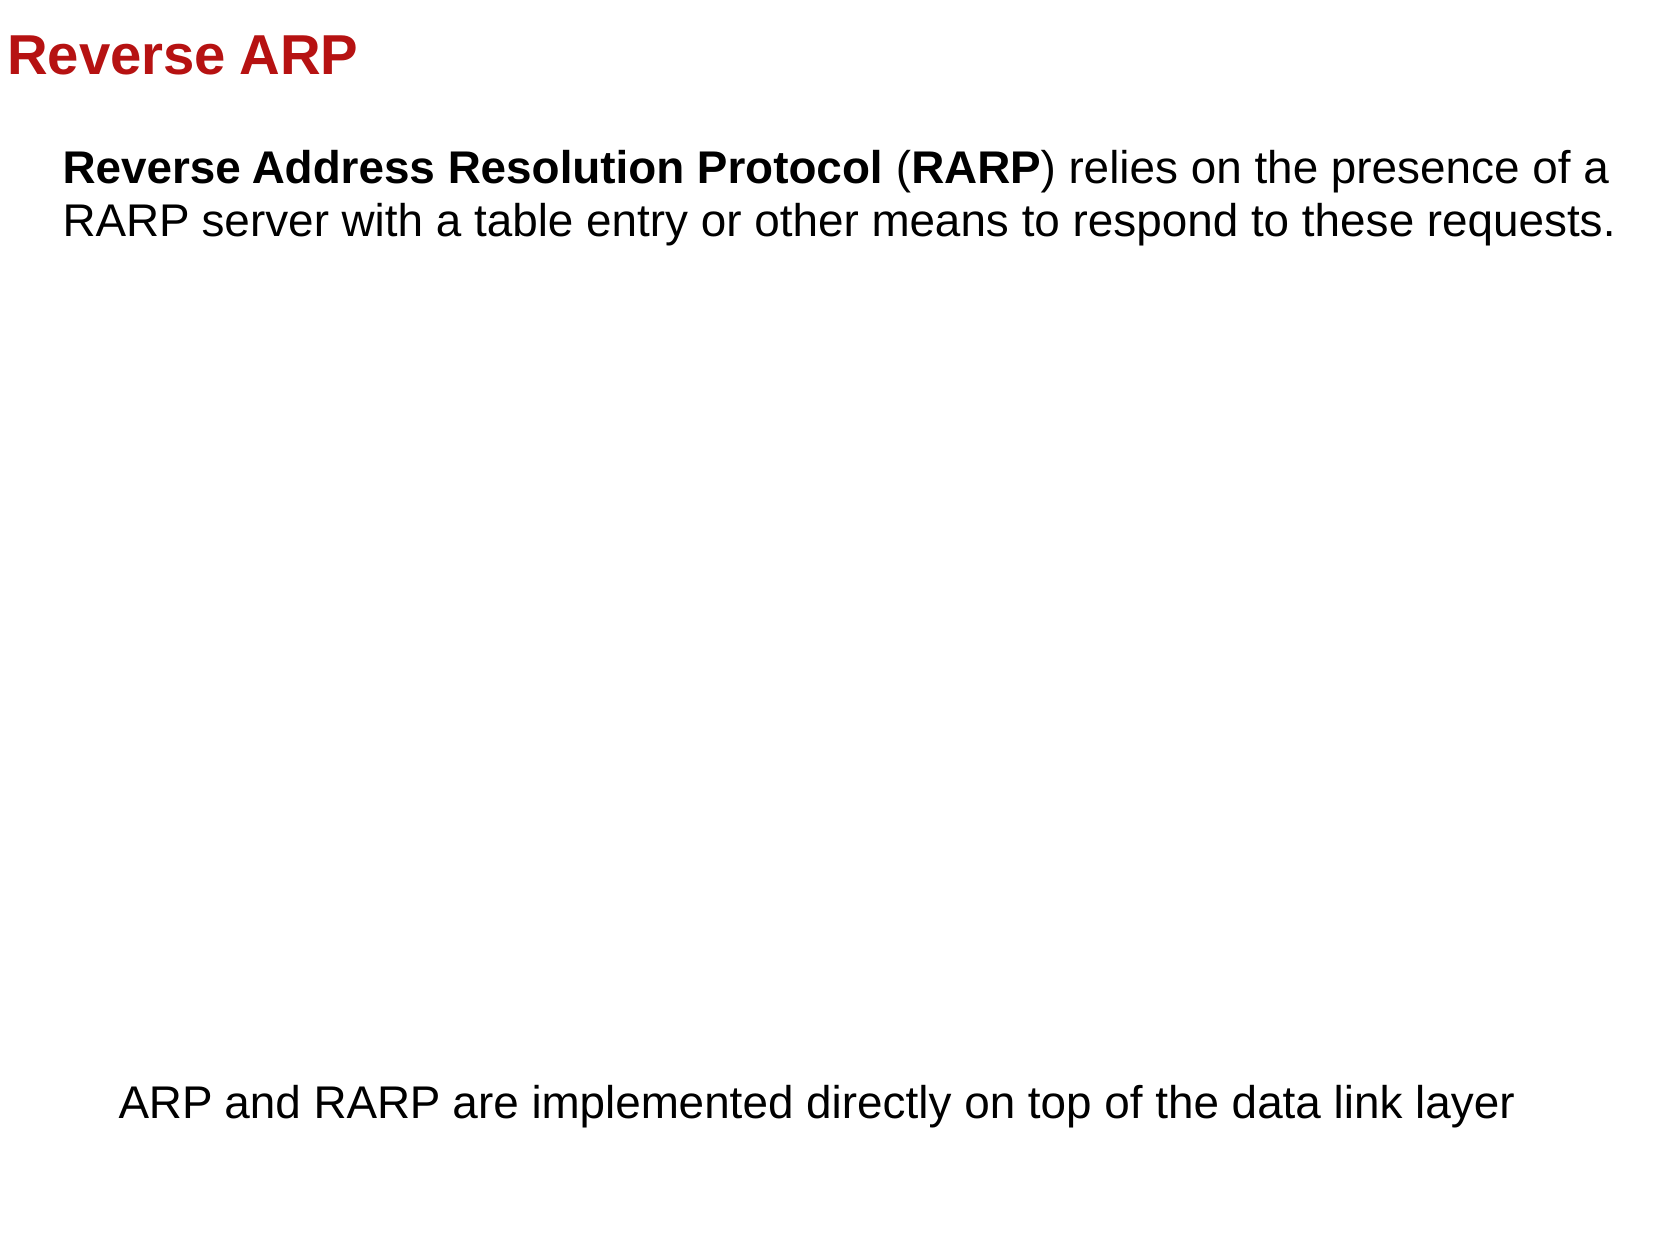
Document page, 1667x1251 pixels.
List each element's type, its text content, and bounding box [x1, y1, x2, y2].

text_box ARP and RARP are implemented directly on top of the data link layer [118, 1076, 1562, 1130]
text_box Reverse ARP [7, 23, 376, 88]
text_box Reverse Address Resolution Protocol (RARP) relies on the presence of a RARP server with a table entry or other means to respond to these requests. [62, 142, 1660, 247]
